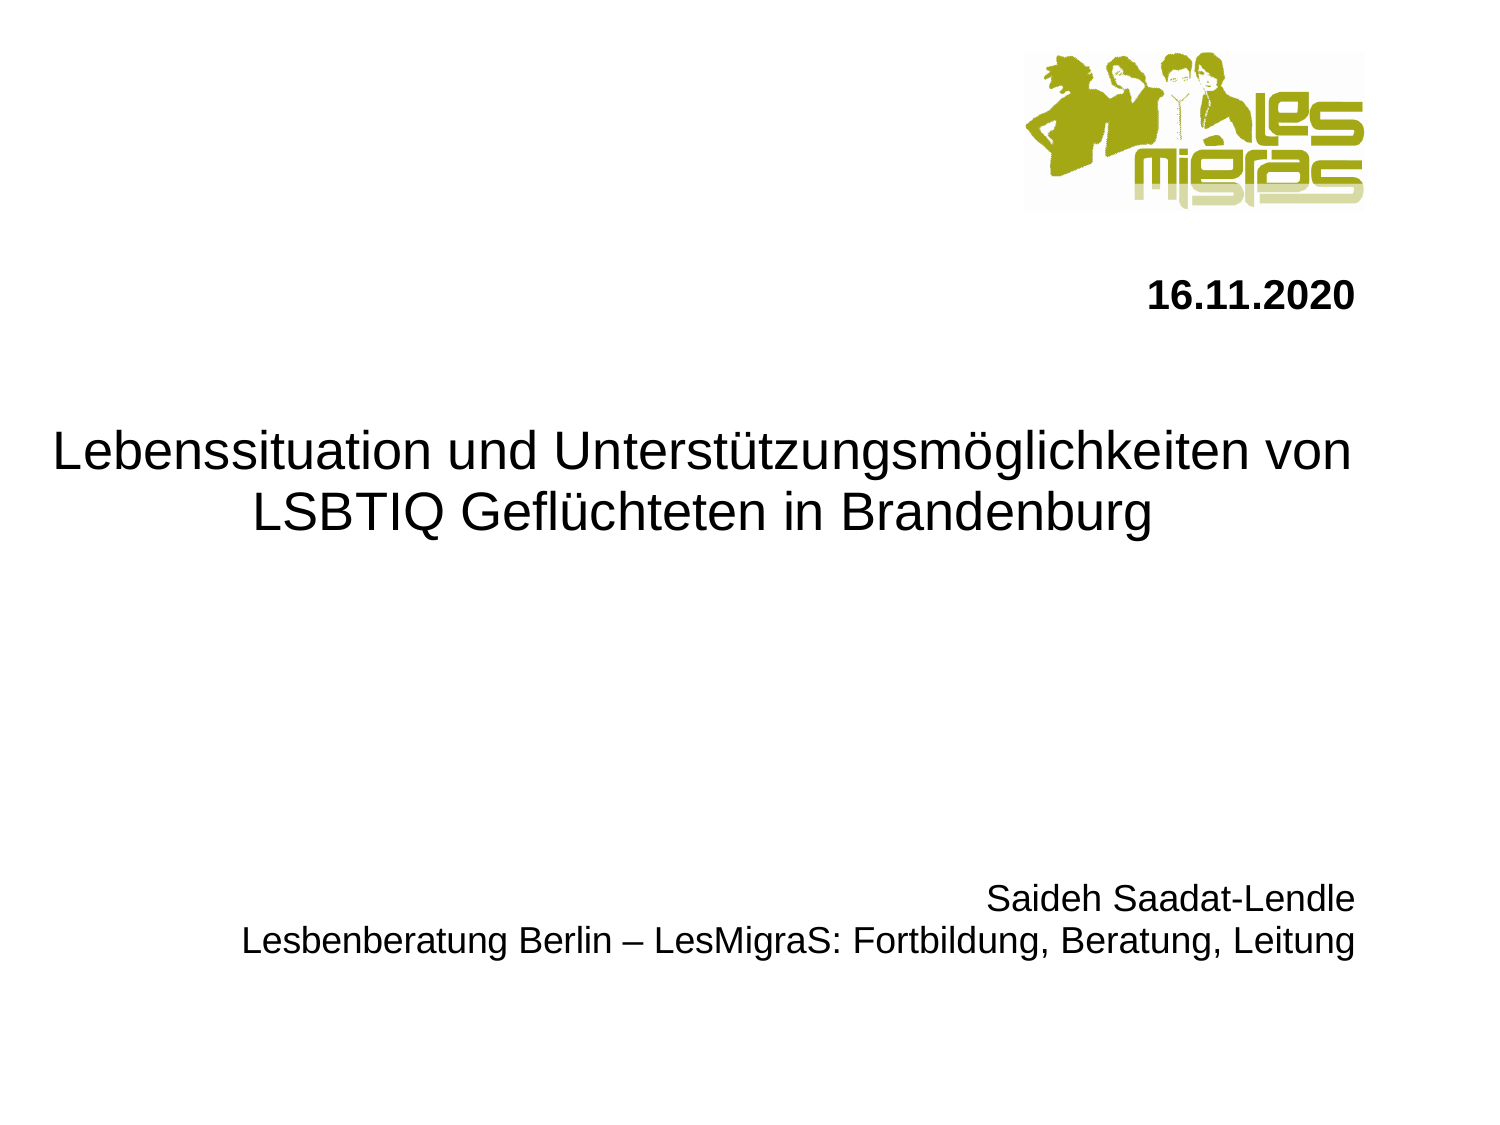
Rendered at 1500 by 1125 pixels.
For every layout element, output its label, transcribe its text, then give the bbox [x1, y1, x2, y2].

text_box 16.11.2020 Lebenssituation und Unterstützungsmöglichkeiten von LSBTIQ Geflüchteten in Brandenburg Saideh Saadat-Lendle Lesbenberatung Berlin – LesMigraS: Fortbildung, Beratung, Leitung [35, 219, 1455, 1083]
picture [1024, 51, 1365, 211]
